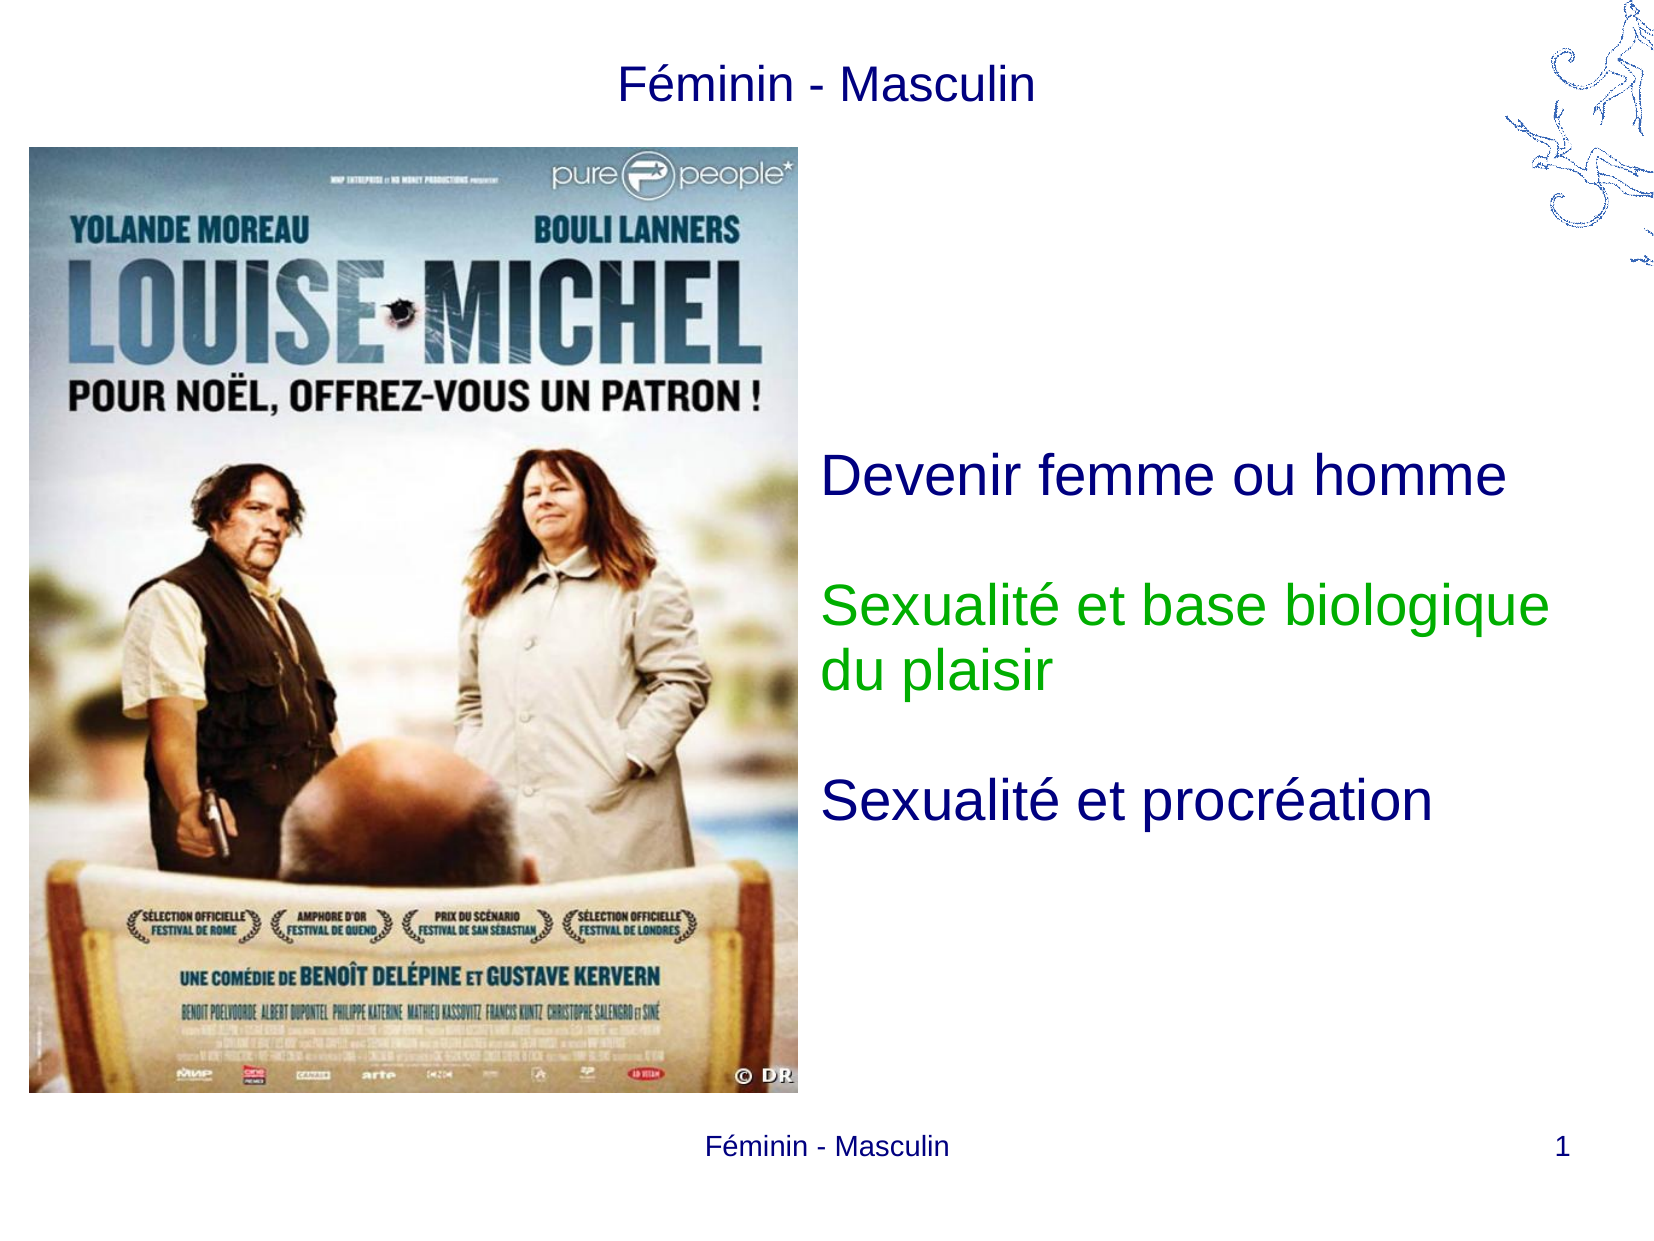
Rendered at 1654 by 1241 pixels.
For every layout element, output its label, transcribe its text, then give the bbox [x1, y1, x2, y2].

title Féminin - Masculin [82, 55, 1571, 112]
picture [1505, 0, 1654, 266]
picture [29, 147, 798, 1093]
subtitle Devenir femme ou homme Sexualité et base biologique du plaisir Sexualité et procréation [820, 236, 1565, 1040]
